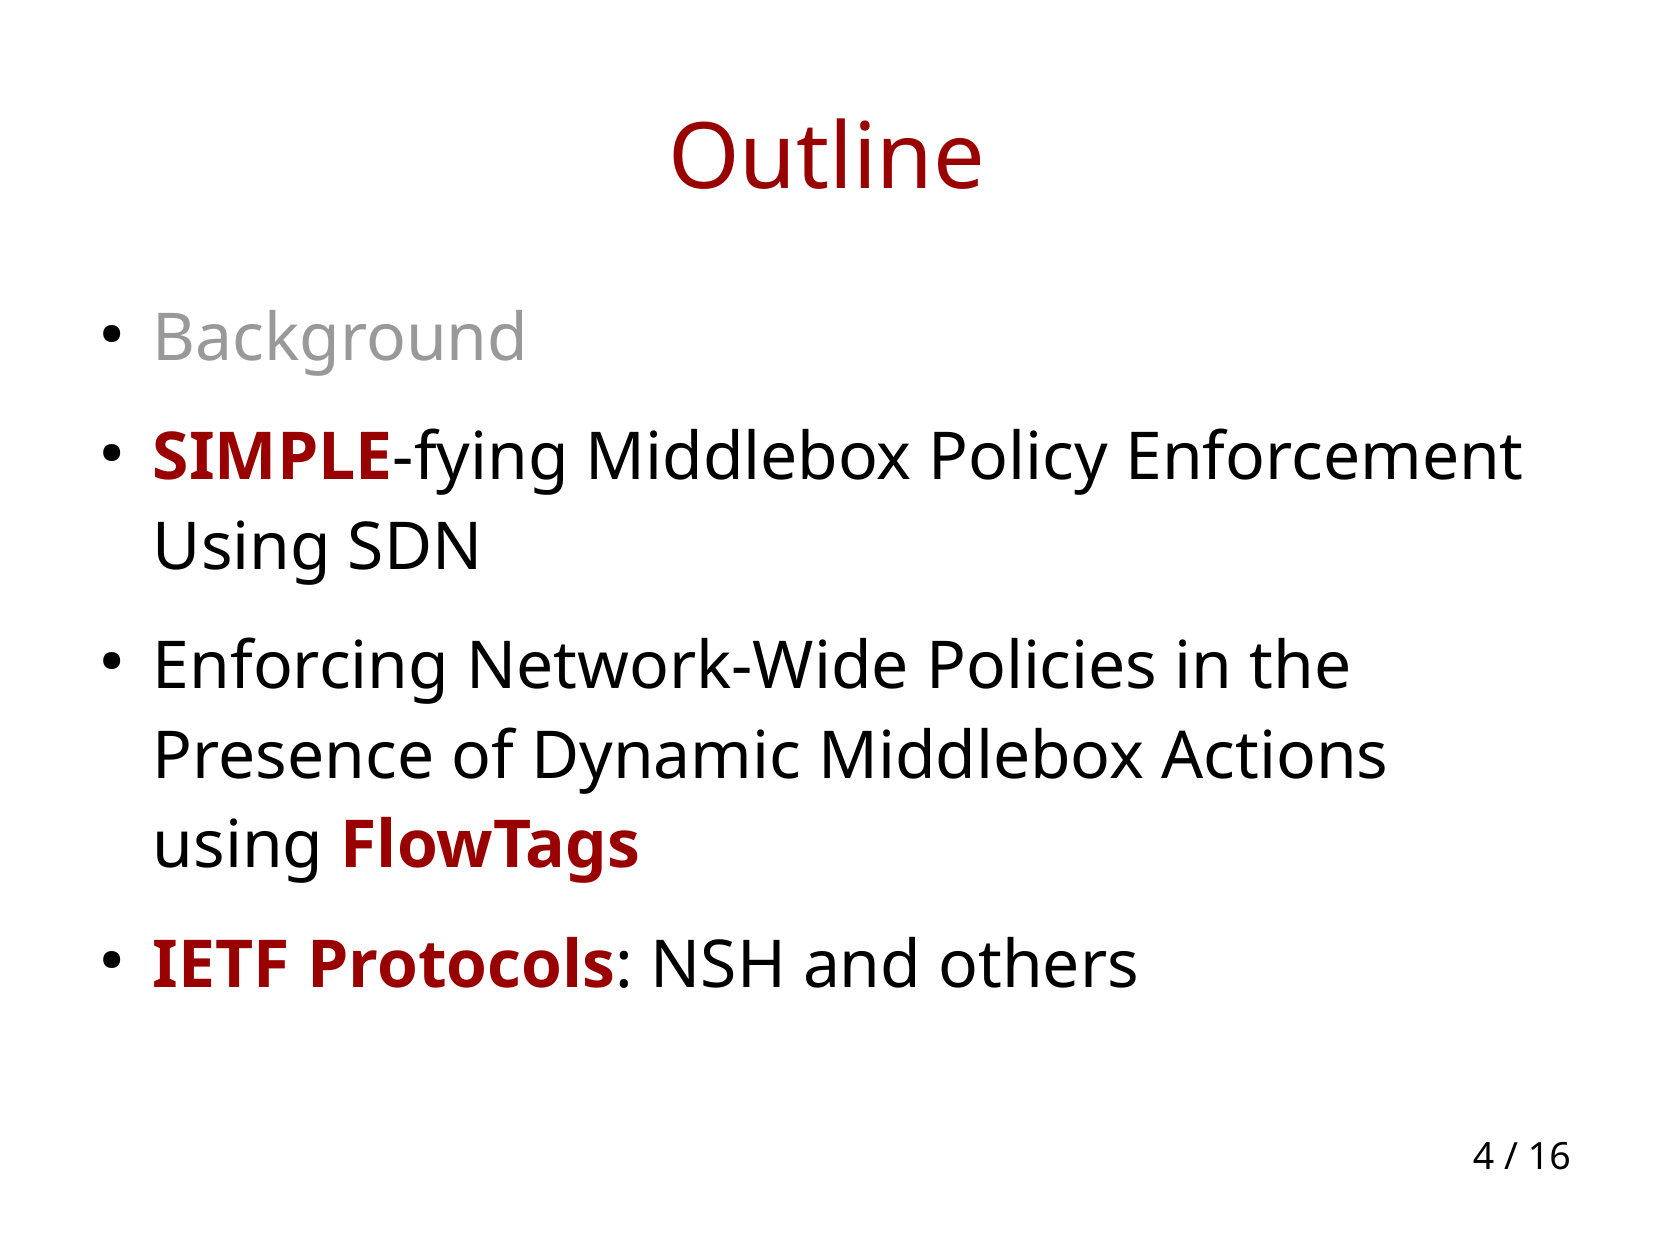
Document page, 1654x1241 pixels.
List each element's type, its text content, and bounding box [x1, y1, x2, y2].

title Outline [82, 49, 1571, 257]
list Background SIMPLE-fying Middlebox Policy Enforcement Using SDN Enforcing Network-Wide Policies in the Presence of Dynamic Middlebox Actions using FlowTags IETF Protocols: NSH and others [82, 290, 1571, 1010]
